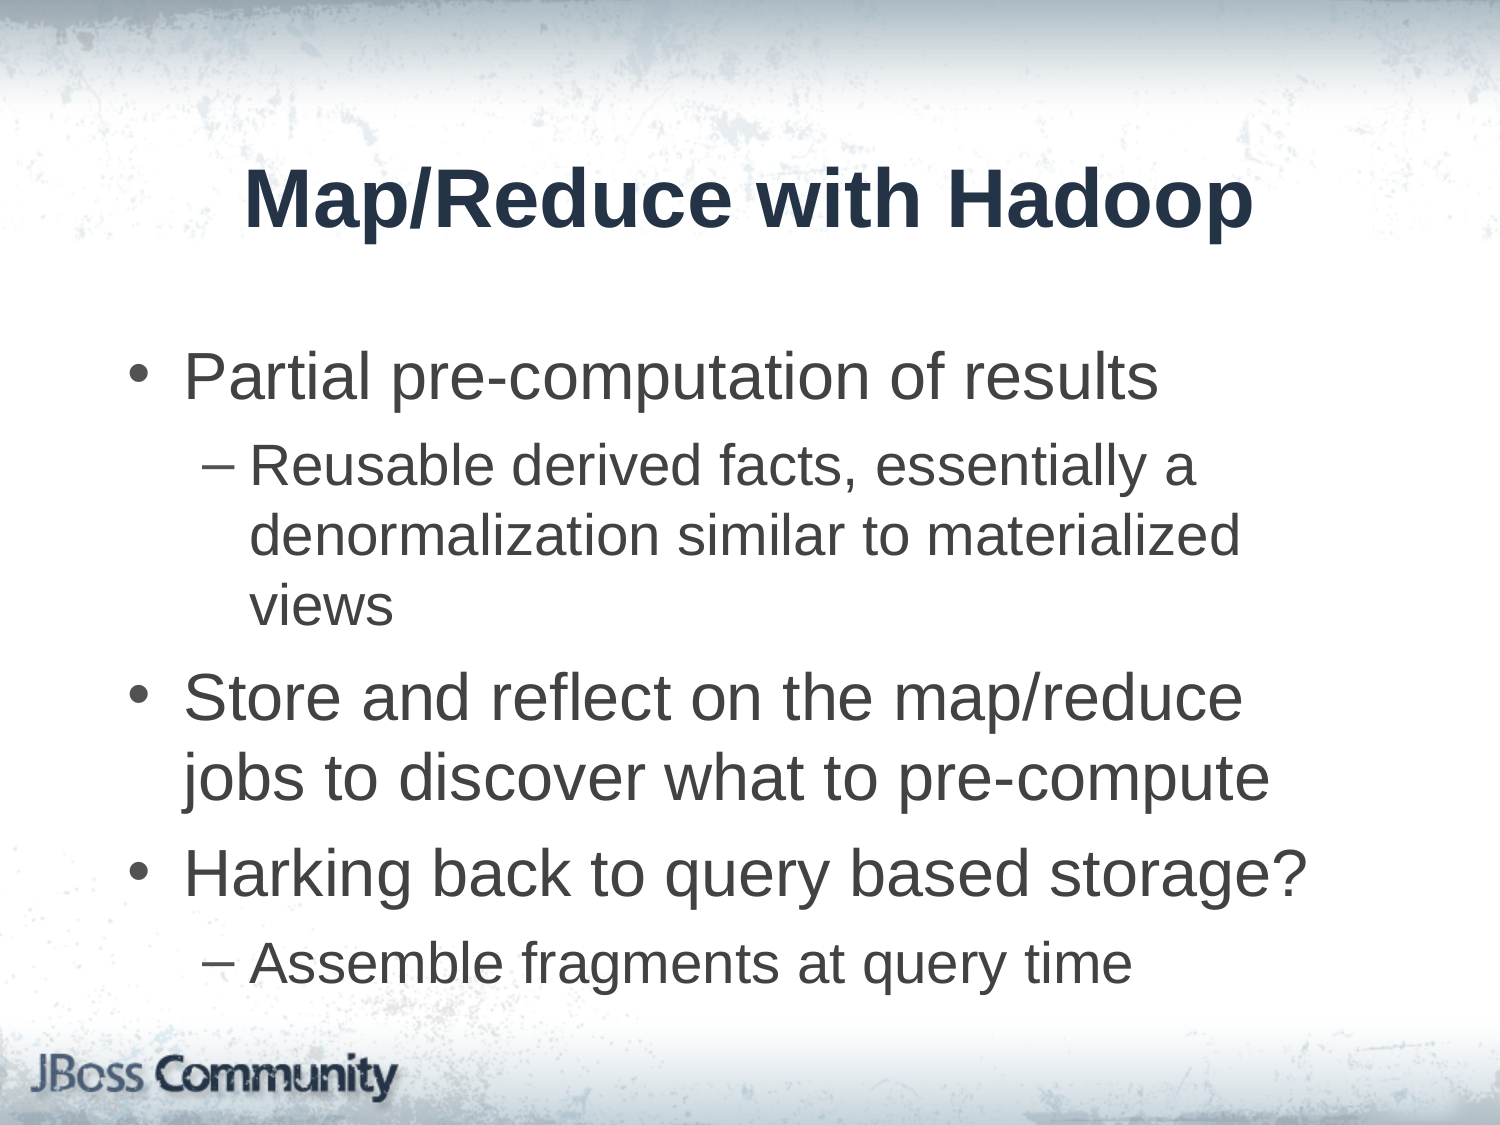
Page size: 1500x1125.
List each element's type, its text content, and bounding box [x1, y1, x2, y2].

picture [0, 0, 1500, 1125]
title Map/Reduce with Hadoop [112, 76, 1388, 312]
list Partial pre-computation of results Reusable derived facts, essentially a denormalization similar to materialized views Store and reflect on the map/reduce jobs to discover what to pre-compute Harking back to query based storage? Assemble fragments at query time [112, 324, 1388, 1083]
